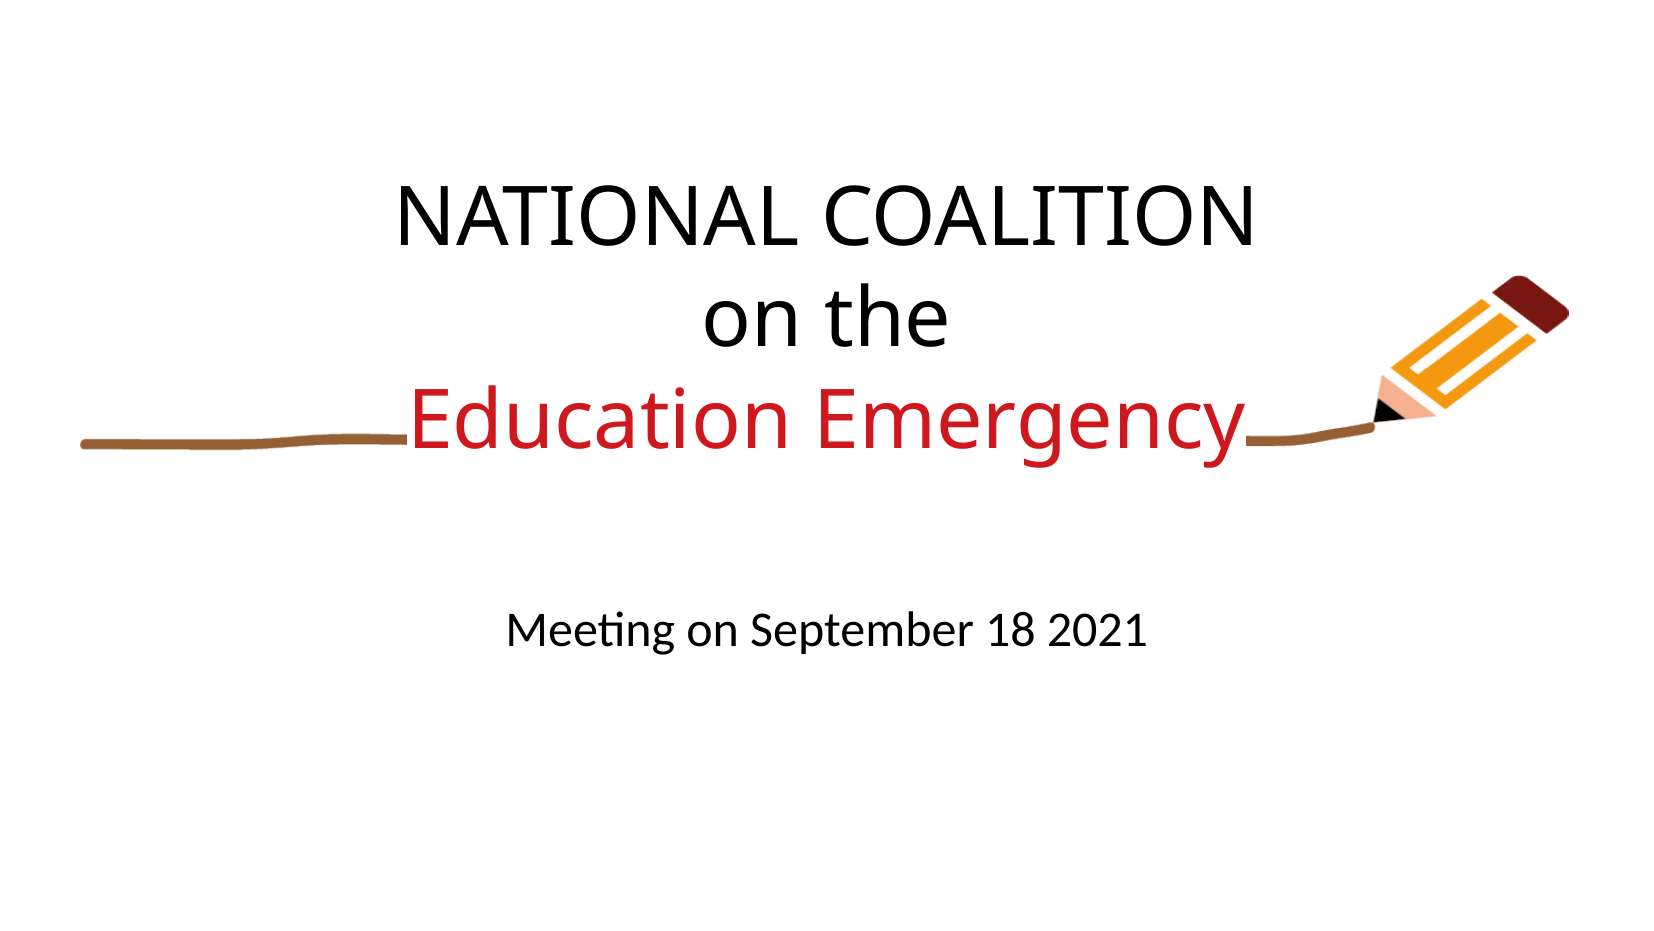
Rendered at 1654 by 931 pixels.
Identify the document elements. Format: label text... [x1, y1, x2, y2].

title NATIONAL COALITION on the Education Emergency [206, 152, 1447, 476]
picture [80, 275, 206, 453]
picture [1447, 275, 1569, 453]
subtitle Meeting on September 18 2021 [206, 595, 1447, 821]
